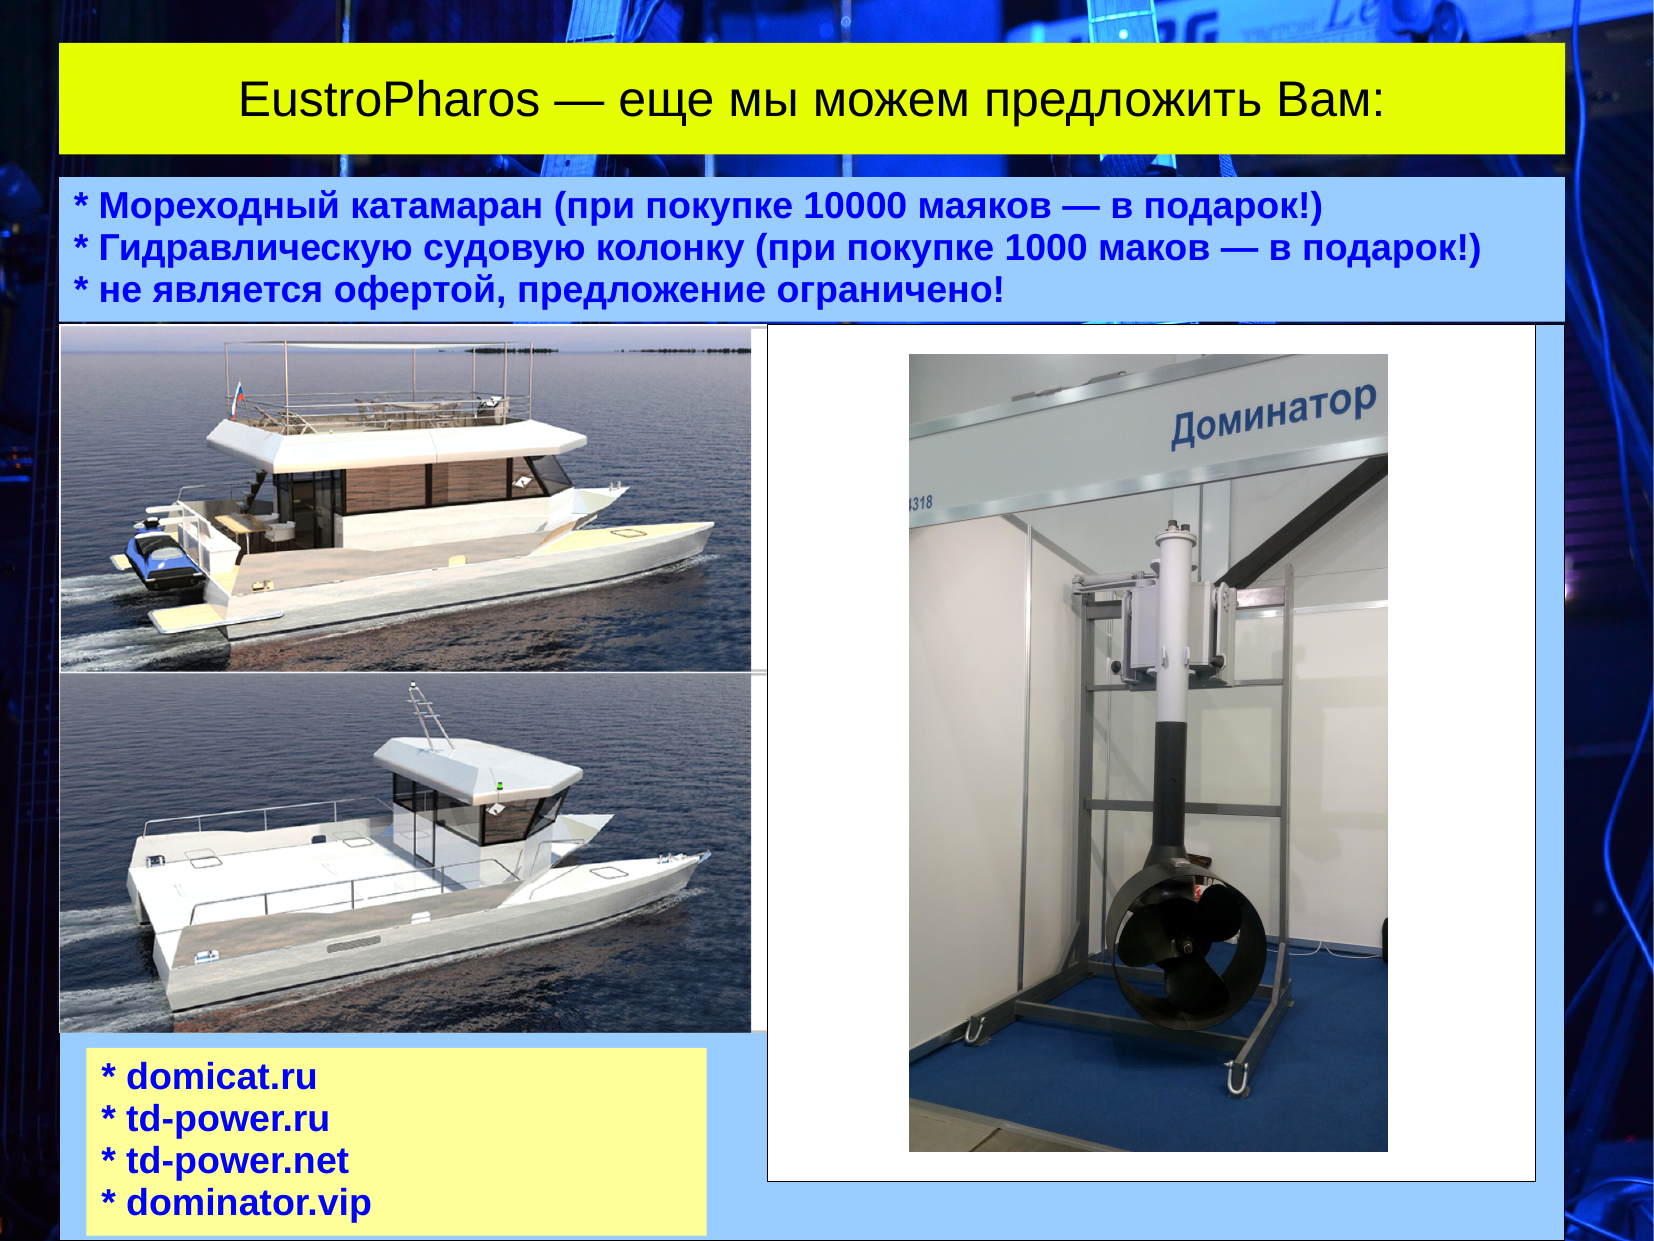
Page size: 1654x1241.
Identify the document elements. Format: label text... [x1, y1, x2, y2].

text_box [59, 324, 1565, 1241]
picture [0, 0, 1654, 1241]
text_box * Мореходный катамаран (при покупке 10000 маяков — в подарок!) * Гидравлическую судовую колонку (при покупке 1000 маков — в подарок!) * не является офертой, предложение ограничено! [59, 177, 1565, 322]
title EustroPharos — еще мы можем предложить Вам: [59, 42, 1566, 155]
picture [909, 354, 1388, 1152]
text_box * domicat.ru * td-power.ru * td-power.net * dominator.vip [86, 1047, 707, 1236]
